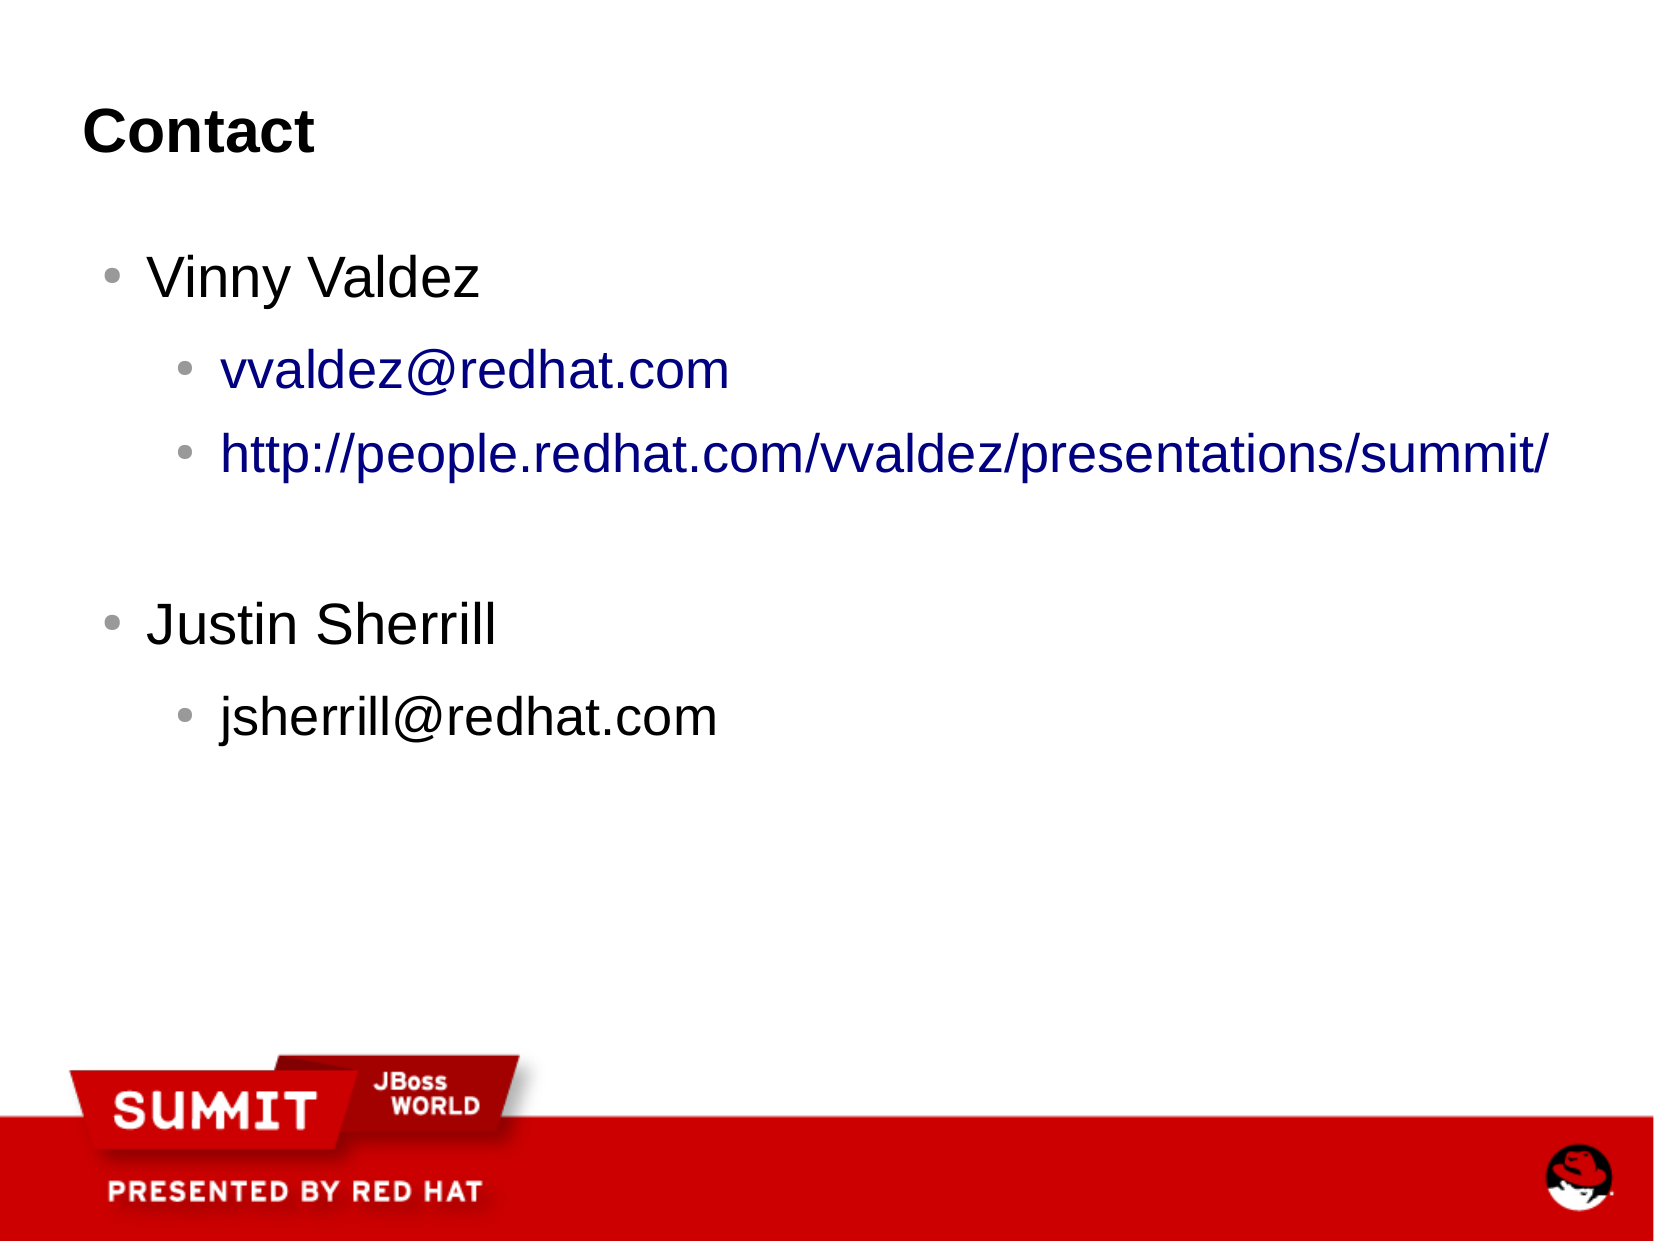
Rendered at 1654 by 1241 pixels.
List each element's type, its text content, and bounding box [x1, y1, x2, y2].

picture [0, 1043, 1654, 1241]
list Vinny Valdez vvaldez@redhat.com http://people.redhat.com/vvaldez/presentations/summit/ Justin Sherrill jsherrill@redhat.com [86, 244, 1576, 1024]
title Contact [82, 45, 1571, 218]
